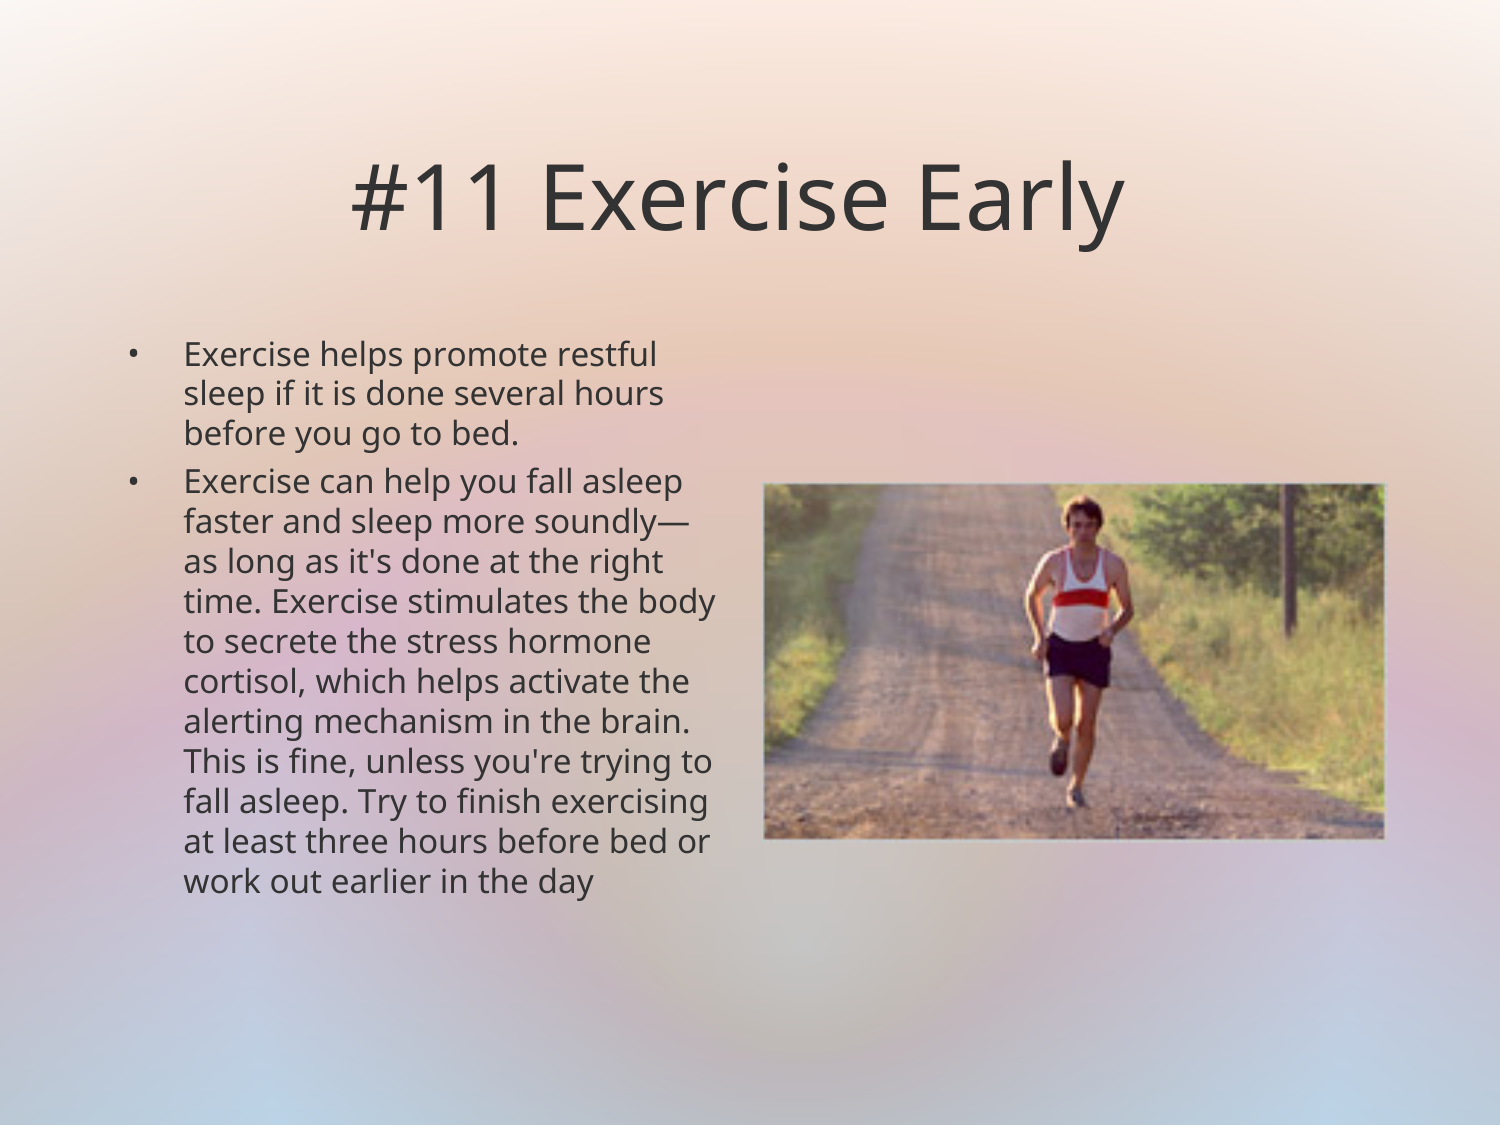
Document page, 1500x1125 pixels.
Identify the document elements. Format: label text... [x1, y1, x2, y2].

title #11 Exercise Early [112, 99, 1388, 288]
picture [0, 0, 1500, 1125]
list Exercise helps promote restful sleep if it is done several hours before you go to bed. Exercise can help you fall asleep faster and sleep more soundly—as long as it's done at the right time. Exercise stimulates the body to secrete the stress hormone cortisol, which helps activate the alerting mechanism in the brain. This is fine, unless you're trying to fall asleep. Try to finish exercising at least three hours before bed or work out earlier in the day [112, 324, 738, 1001]
